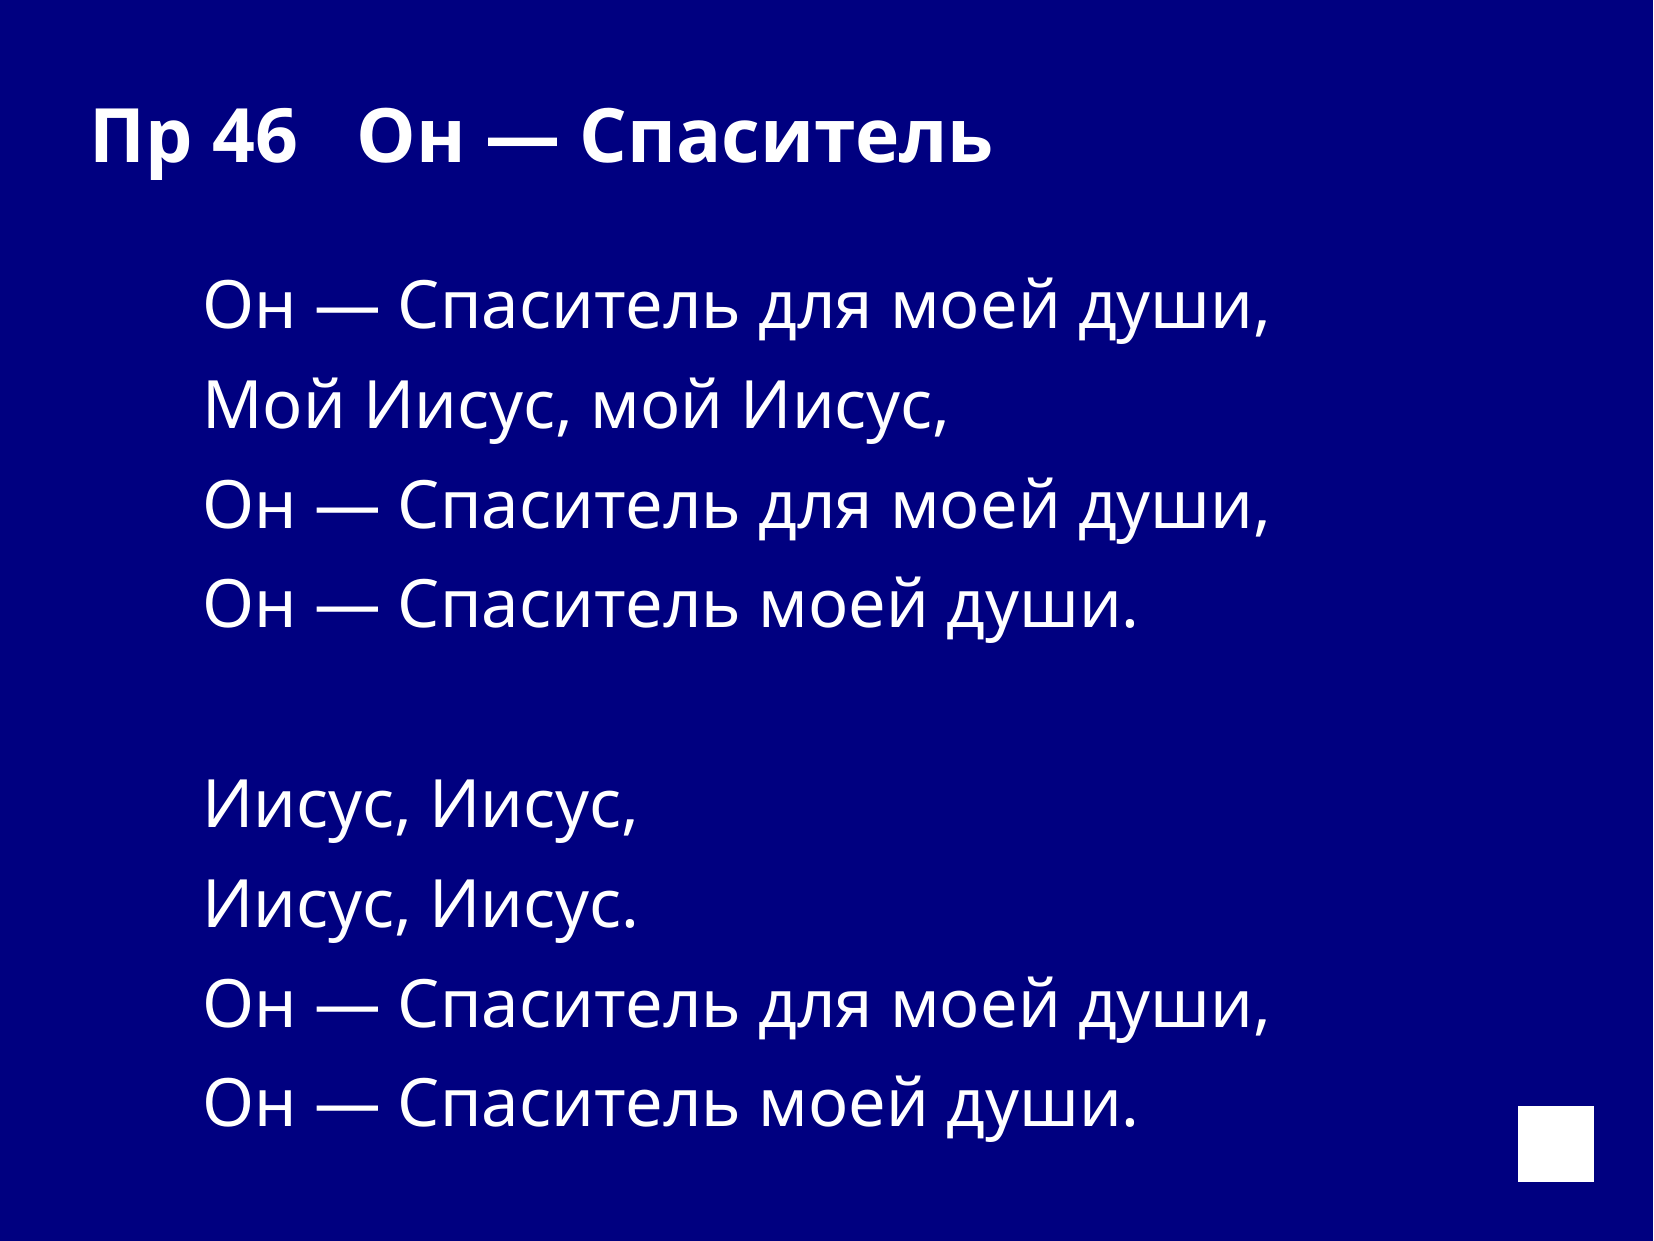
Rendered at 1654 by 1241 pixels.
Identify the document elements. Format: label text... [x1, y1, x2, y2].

text_box Пр 46 Он — Спаситель [75, 75, 1576, 188]
text_box [1518, 1106, 1594, 1182]
text_box Он — Спаситель для моей души, Мой Иисус, мой Иисус, Он — Спаситель для моей души, Он — Спаситель моей души. Иисус, Иисус, Иисус, Иисус. Он — Спаситель для моей души, Он — Спаситель моей души. [75, 188, 1576, 1163]
